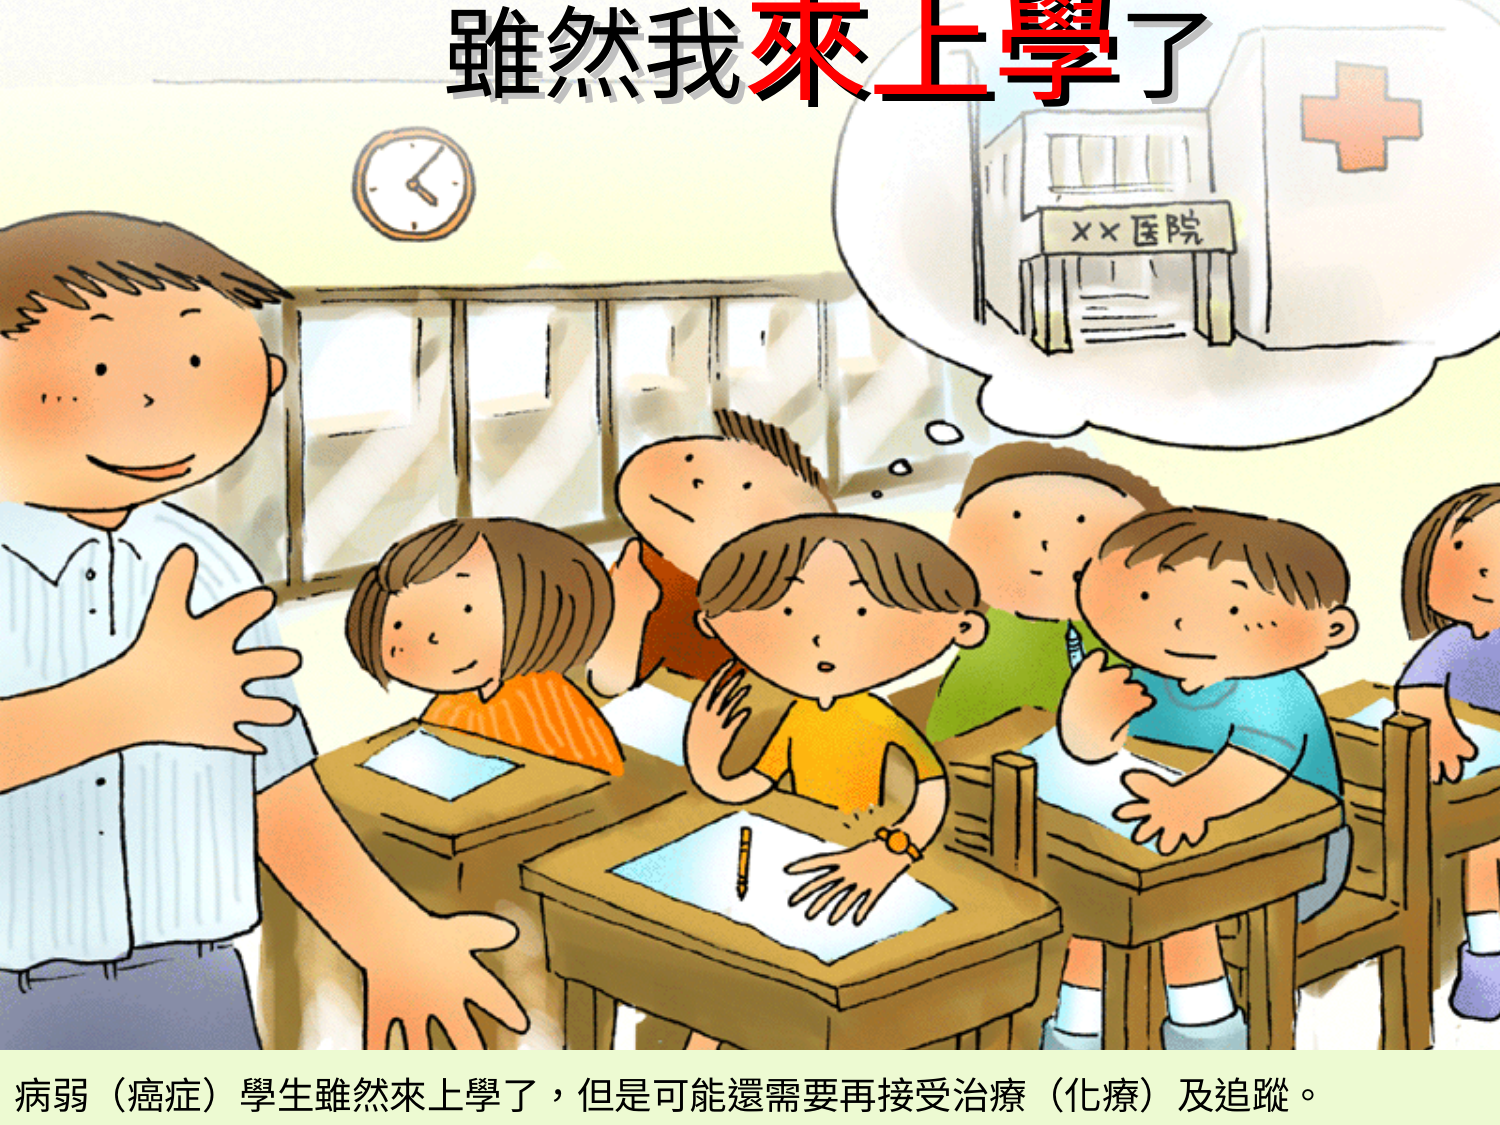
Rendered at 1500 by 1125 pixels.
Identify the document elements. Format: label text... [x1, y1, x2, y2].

title 雖然我來上學了 [412, 0, 1251, 125]
subtitle 病弱（癌症）學生雖然來上學了，但是可能還需要再接受治療（化療）及追蹤。 [0, 1050, 1500, 1125]
picture [0, 0, 1500, 1050]
